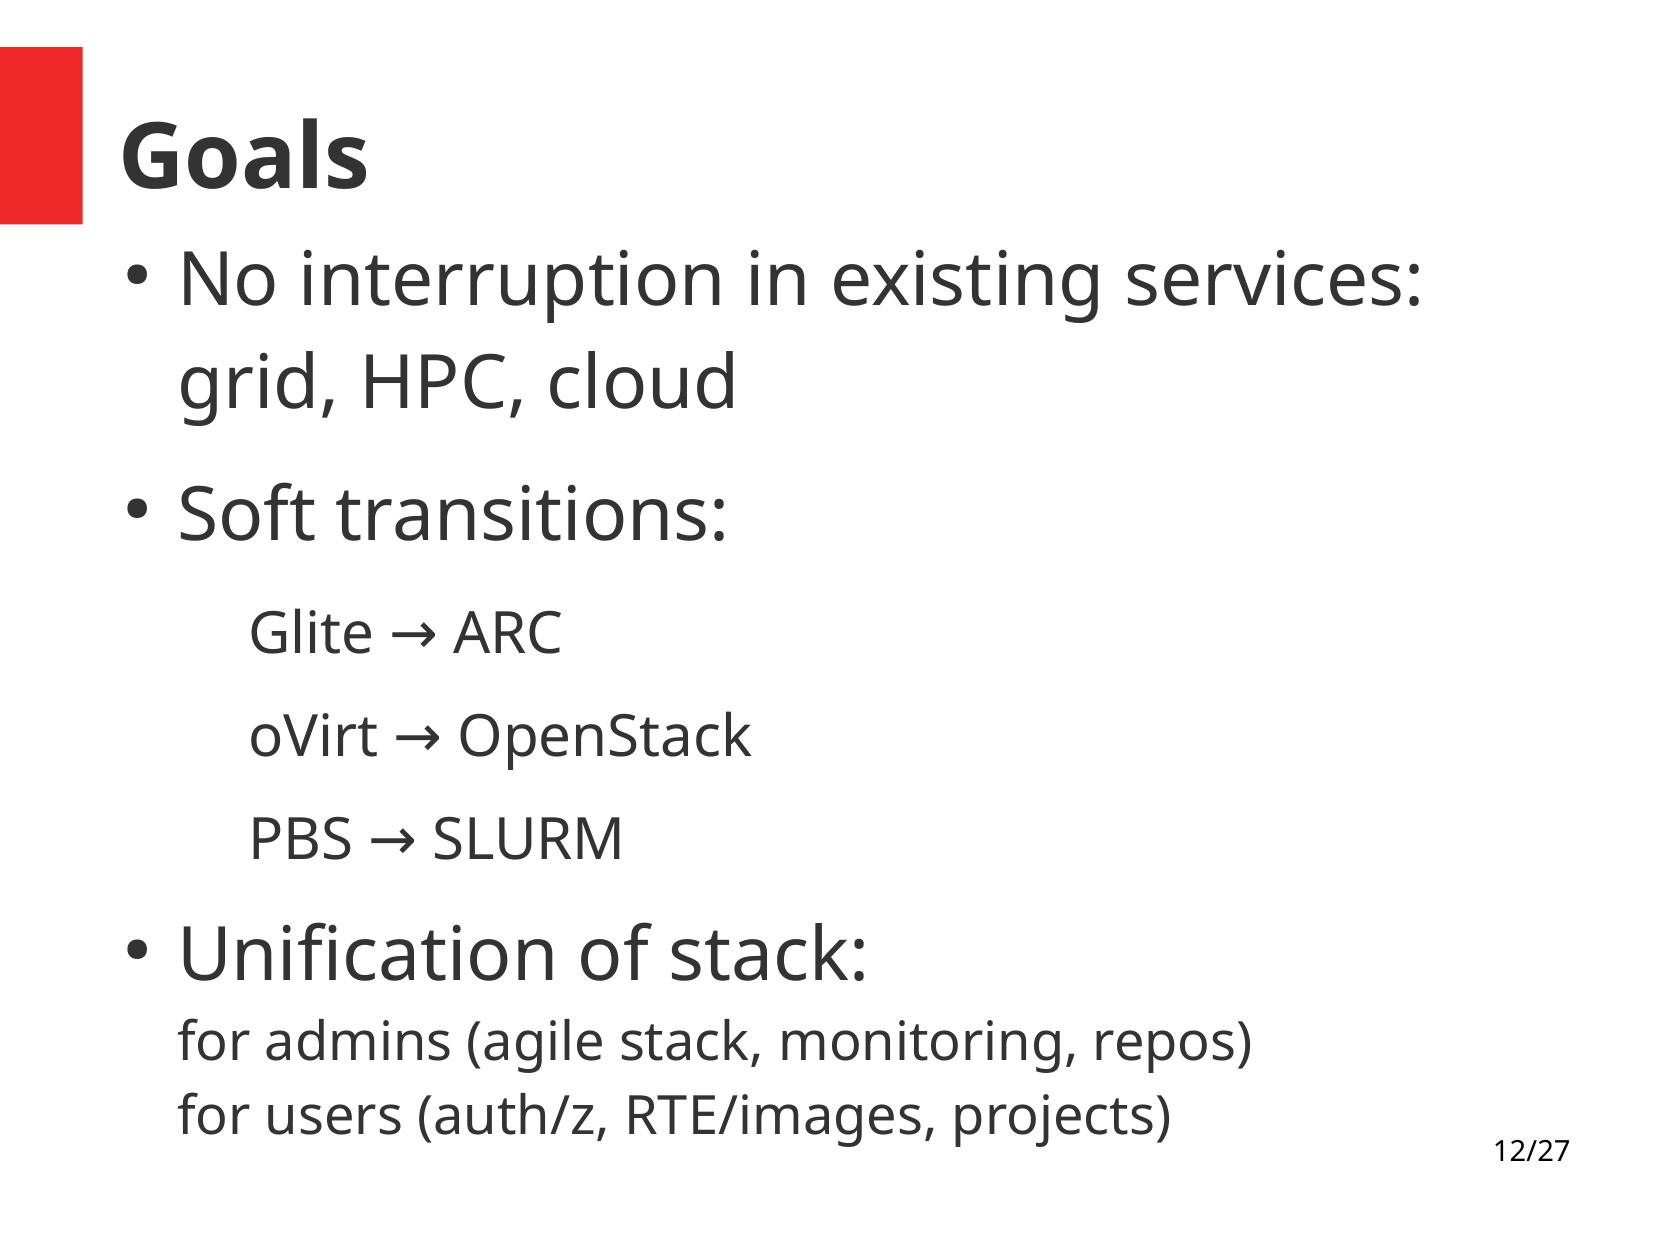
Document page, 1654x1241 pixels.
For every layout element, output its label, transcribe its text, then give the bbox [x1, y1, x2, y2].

list No interruption in existing services: grid, HPC, cloud Soft transitions: Glite → ARC oVirt → OpenStack PBS → SLURM Unification of stack: for admins (agile stack, monitoring, repos) for users (auth/z, RTE/images, projects) [106, 225, 1524, 1123]
title Goals [118, 49, 1571, 257]
